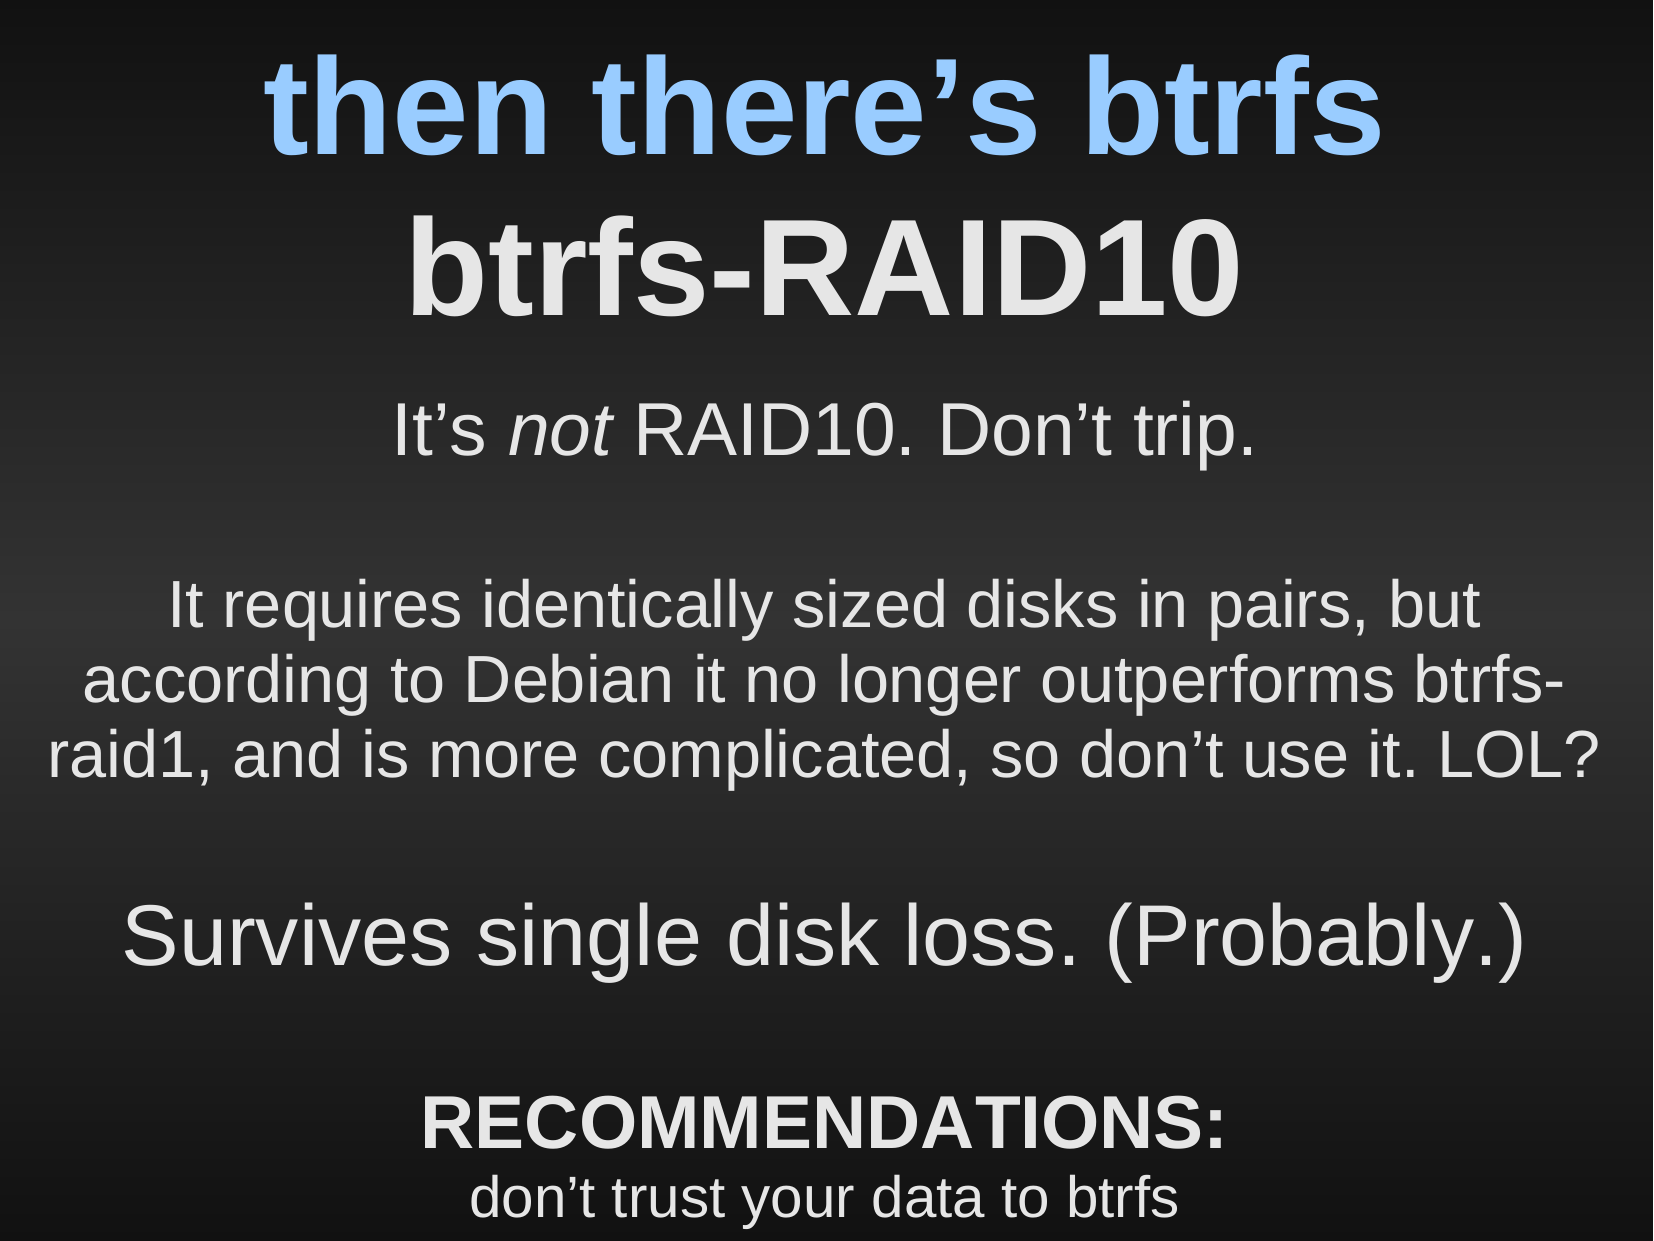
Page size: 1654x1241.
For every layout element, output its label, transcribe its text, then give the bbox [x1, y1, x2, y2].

title btrfs-RAID10 It’s not RAID10. Don’t trip. It requires identically sized disks in pairs, but according to Debian it no longer outperforms btrfs-raid1, and is more complicated, so don’t use it. LOL? Survives single disk loss. (Probably.) RECOMMENDATIONS: don’t trust your data to btrfs [0, 180, 1651, 1241]
title then there’s btrfs [0, 2, 1651, 180]
